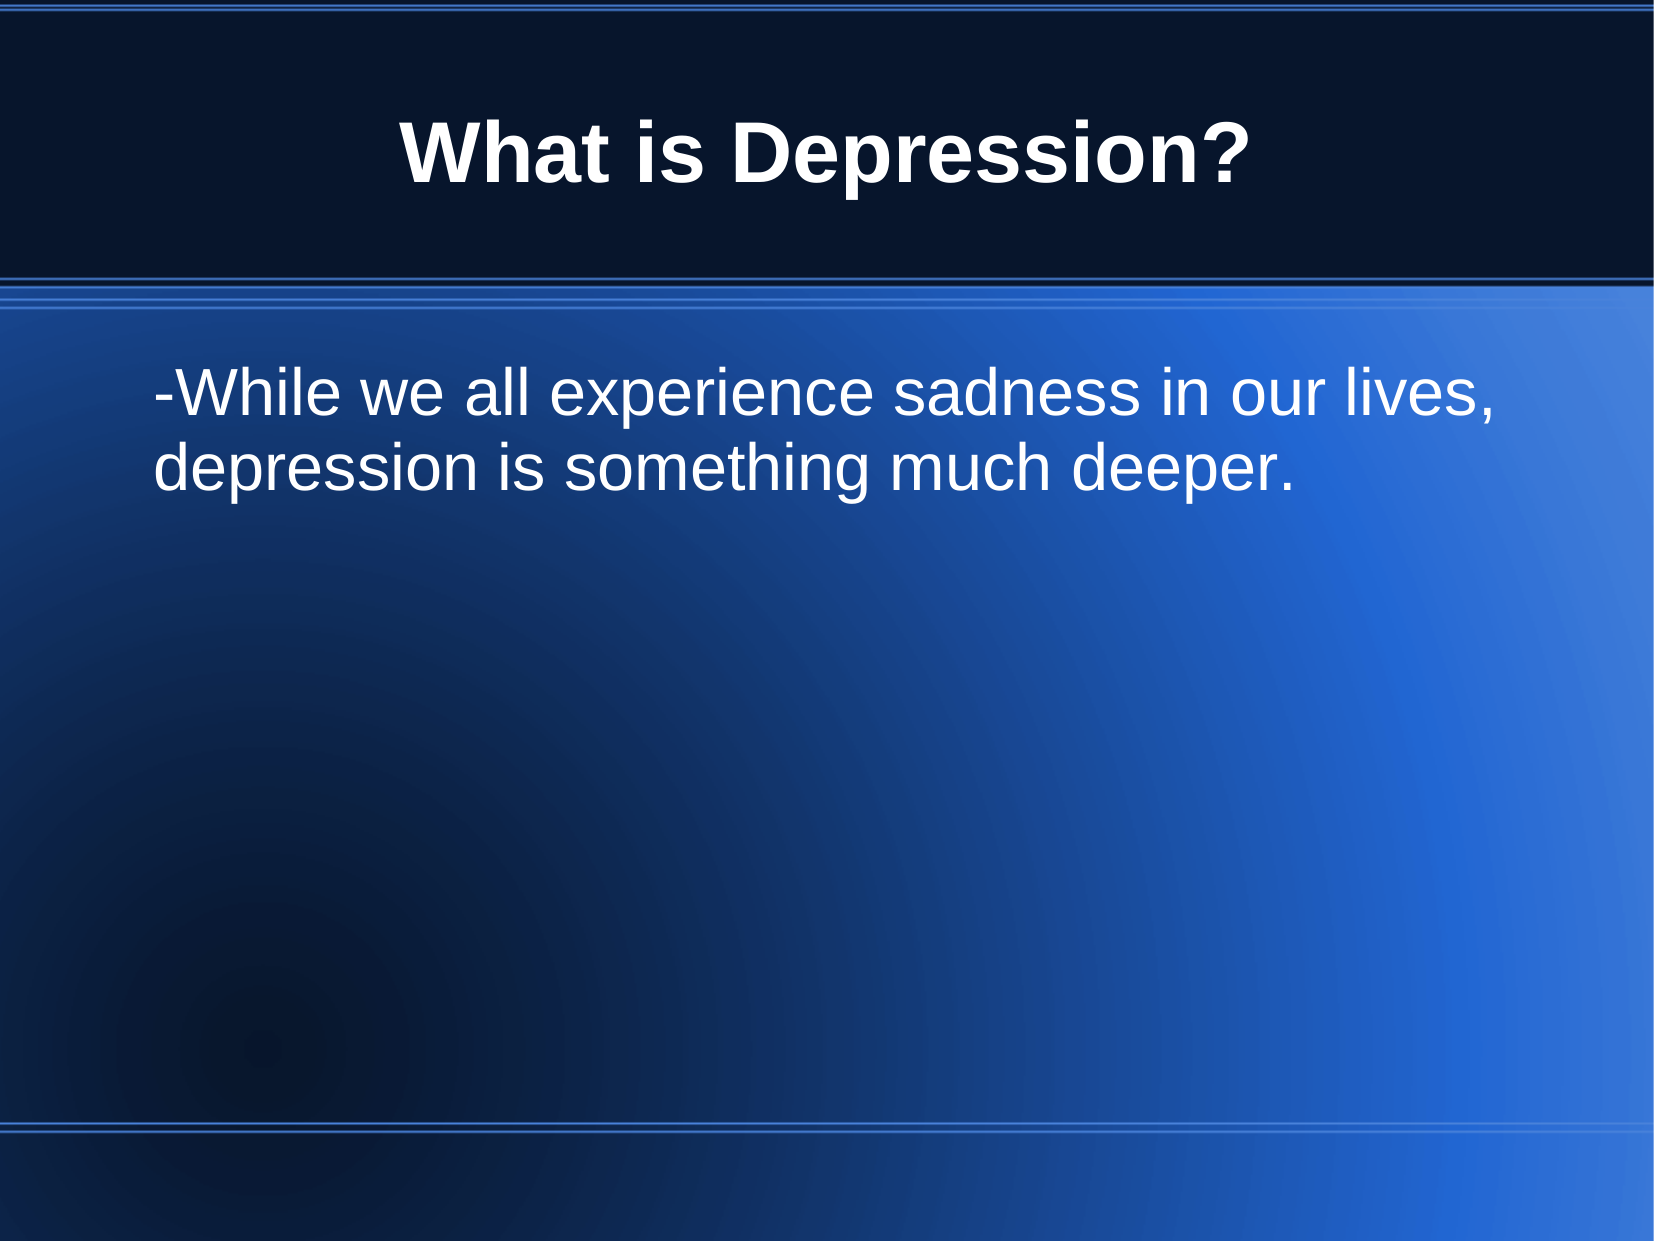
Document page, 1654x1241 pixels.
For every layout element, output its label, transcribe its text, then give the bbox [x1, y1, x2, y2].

list -While we all experience sadness in our lives, depression is something much deeper. [82, 355, 1571, 1058]
picture [0, 0, 1654, 1241]
title What is Depression? [82, 49, 1571, 257]
